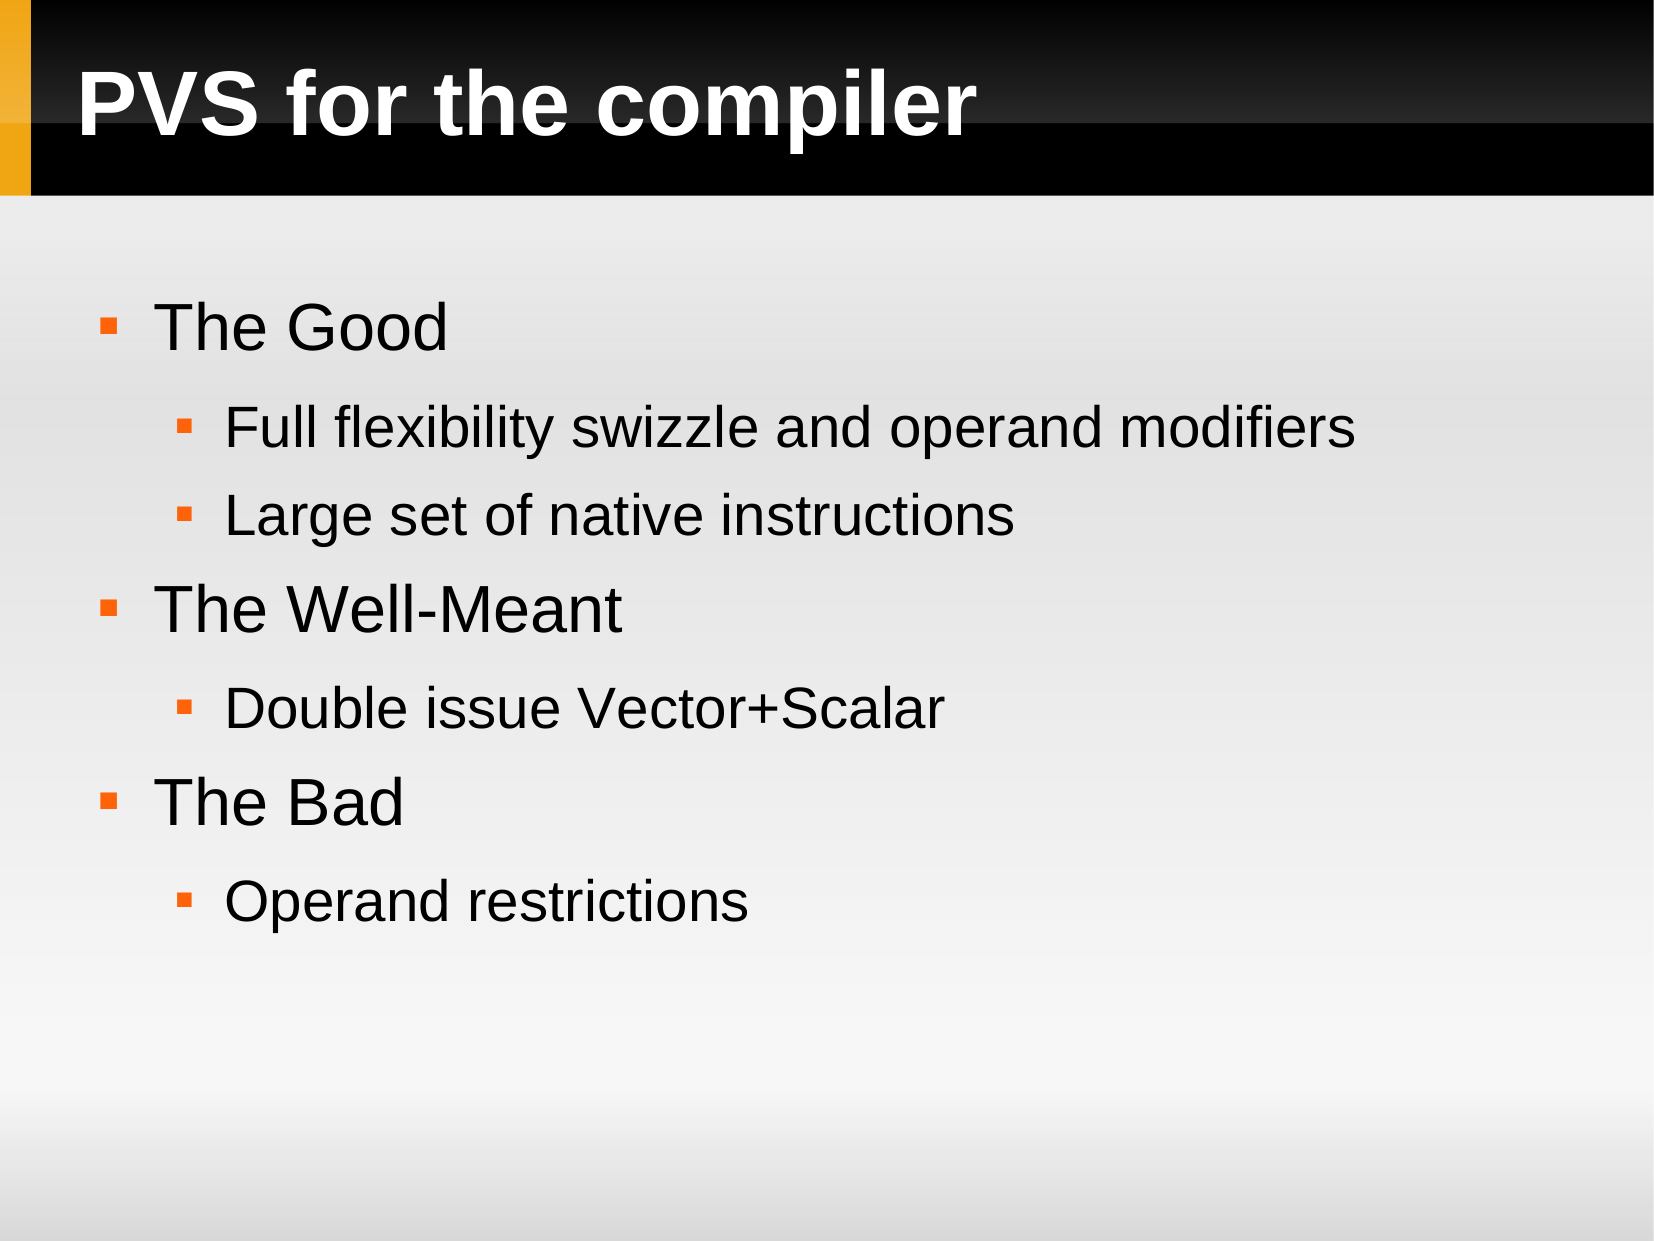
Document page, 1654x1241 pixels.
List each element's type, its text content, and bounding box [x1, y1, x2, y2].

title PVS for the compiler [76, 7, 1565, 200]
list The Good Full flexibility swizzle and operand modifiers Large set of native instructions The Well-Meant Double issue Vector+Scalar The Bad Operand restrictions [82, 290, 1571, 1094]
picture [0, 0, 1654, 1241]
